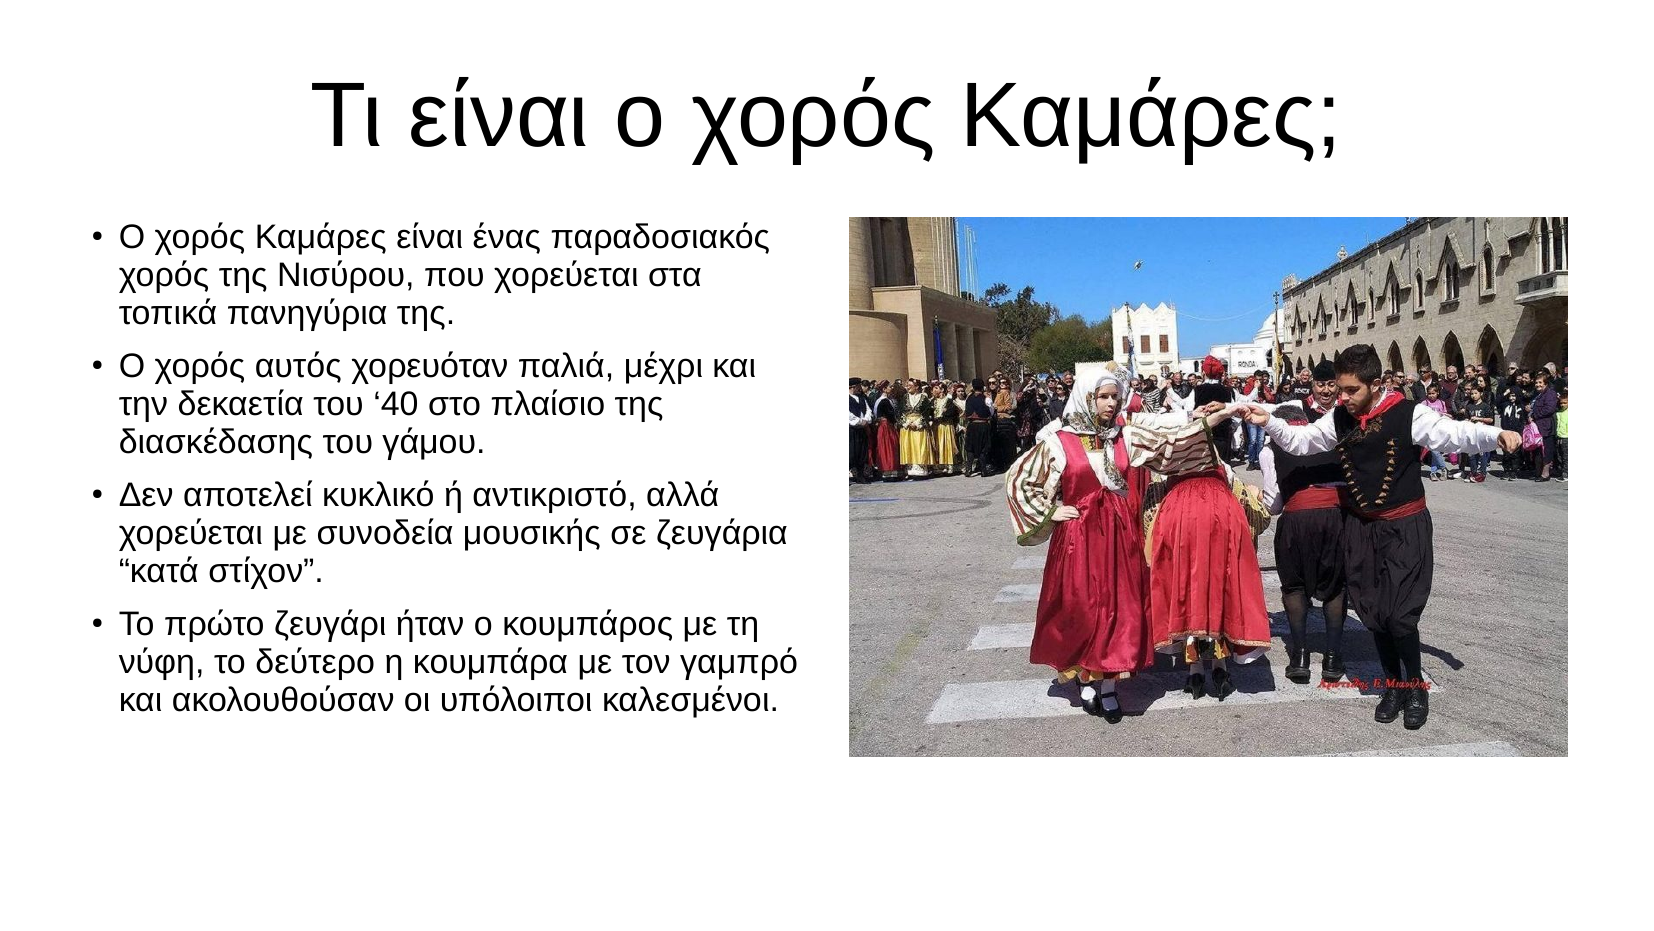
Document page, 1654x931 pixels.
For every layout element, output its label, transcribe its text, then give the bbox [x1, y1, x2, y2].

picture [849, 217, 1568, 758]
list Ο χορός Καμάρες είναι ένας παραδοσιακός χορός της Νισύρου, που χορεύεται στα τοπικά πανηγύρια της. Ο χορός αυτός χορευόταν παλιά, μέχρι και την δεκαετία του ‘40 στο πλαίσιο της διασκέδασης του γάμου. Δεν αποτελεί κυκλικό ή αντικριστό, αλλά χορεύεται με συνοδεία μουσικής σε ζευγάρια “κατά στίχον”. Το πρώτο ζευγάρι ήταν ο κουμπάρος με τη νύφη, το δεύτερο η κουμπάρα με τον γαμπρό και ακολουθούσαν οι υπόλοιποι καλεσμένοι. [82, 217, 809, 758]
title Τι είναι ο χορός Καμάρες; [82, 37, 1571, 193]
